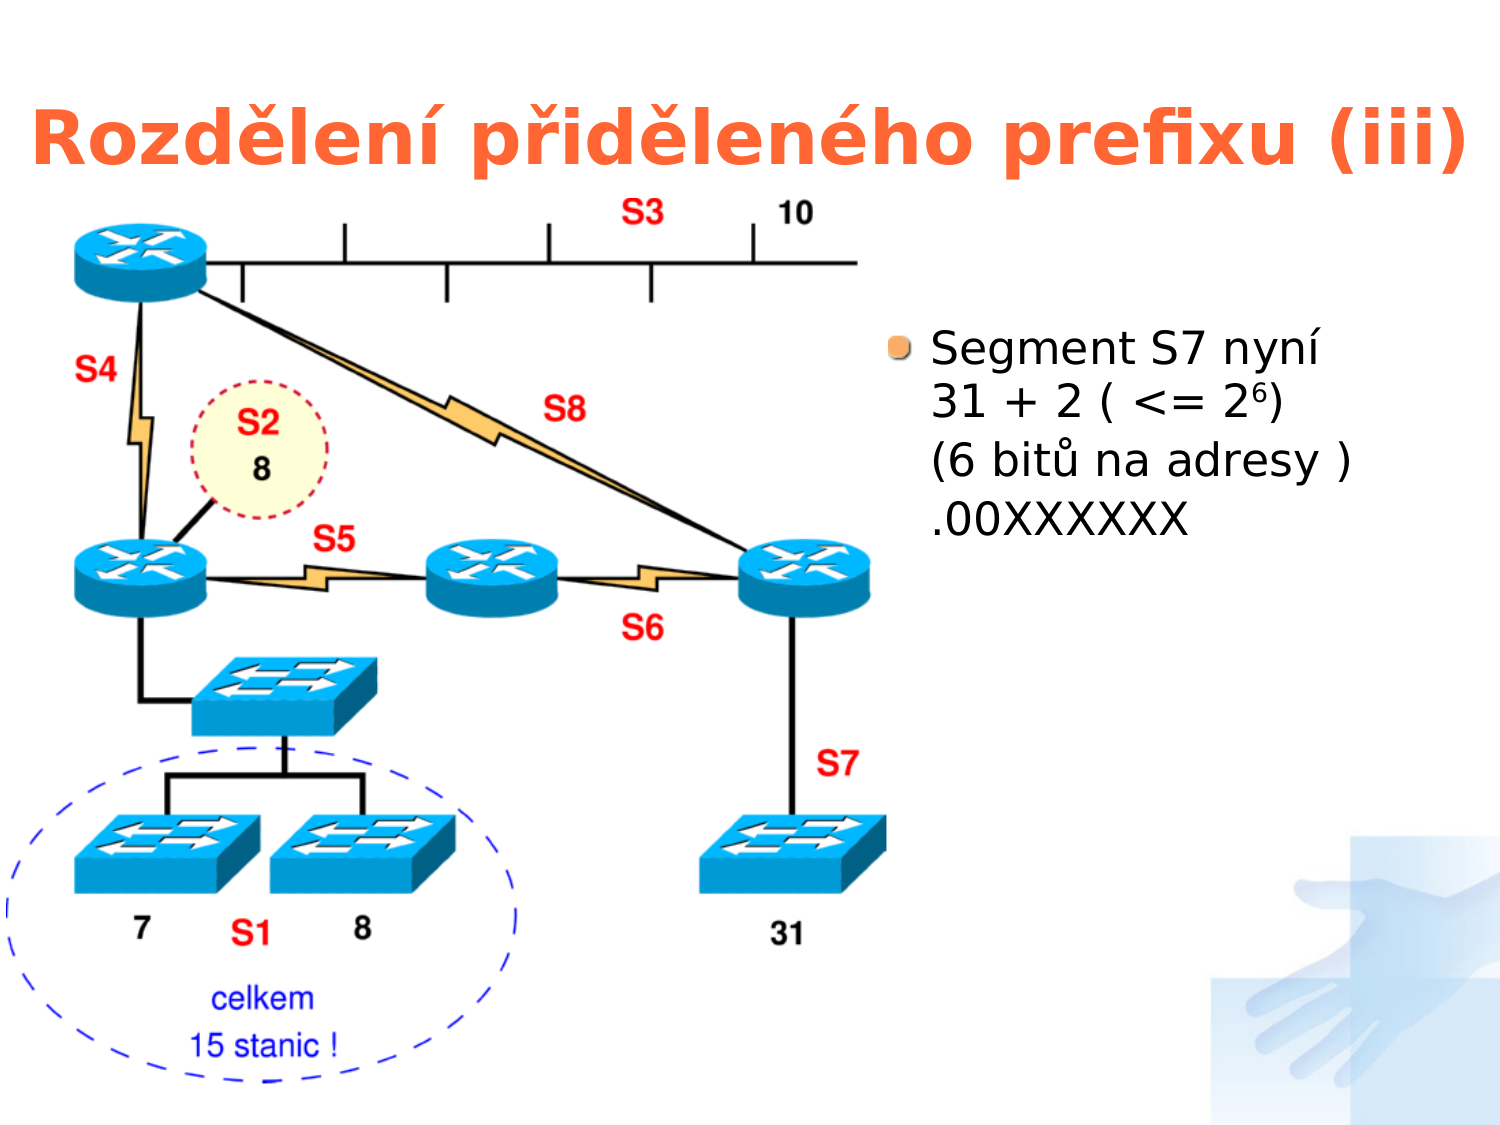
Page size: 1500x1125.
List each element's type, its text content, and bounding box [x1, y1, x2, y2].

list Segment S7 nyní 31 + 2 ( <= 26) (6 bitů na adresy ) .00XXXXXX [885, 262, 1477, 1093]
picture [0, 0, 1500, 1125]
title Rozdělení přiděleného prefixu (iii) [29, 21, 1477, 257]
